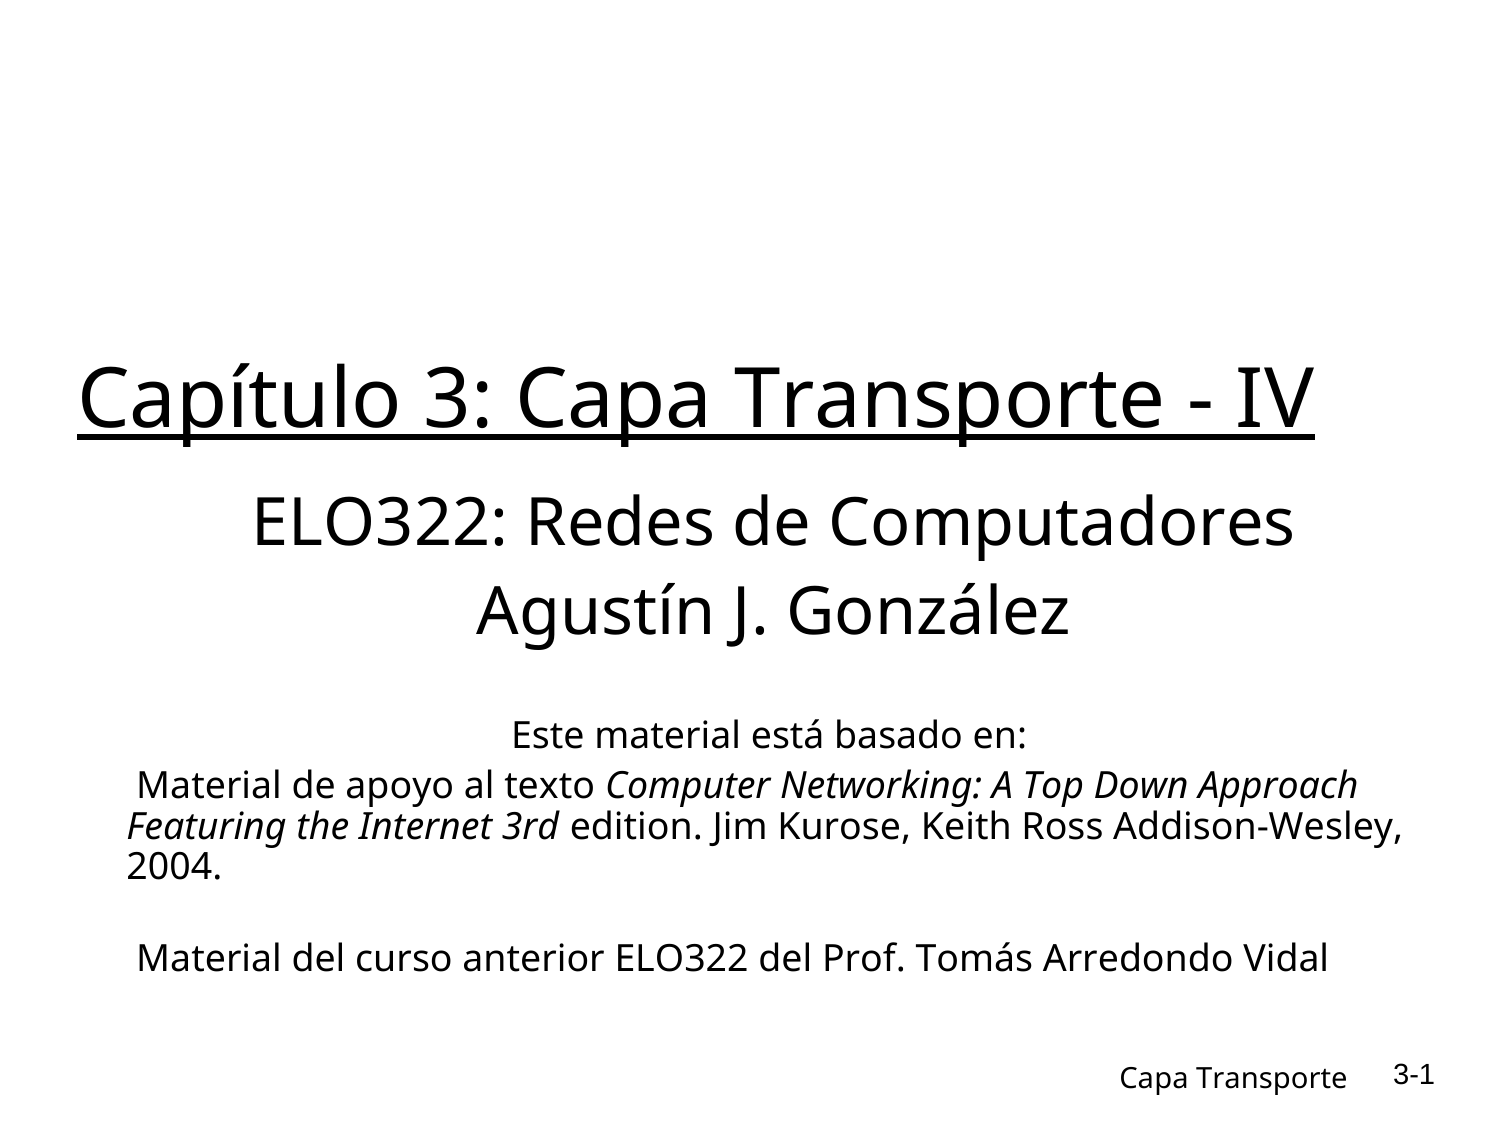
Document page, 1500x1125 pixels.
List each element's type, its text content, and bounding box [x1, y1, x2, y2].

subtitle ELO322: Redes de Computadores Agustín J. González Este material está basado en: Material de apoyo al texto Computer Networking: A Top Down Approach Featuring the Internet 3rd edition. Jim Kurose, Keith Ross Addison-Wesley, 2004. Material del curso anterior ELO322 del Prof. Tomás Arredondo Vidal [36, 479, 1437, 1038]
title Capítulo 3: Capa Transporte - IV [62, 274, 1463, 517]
